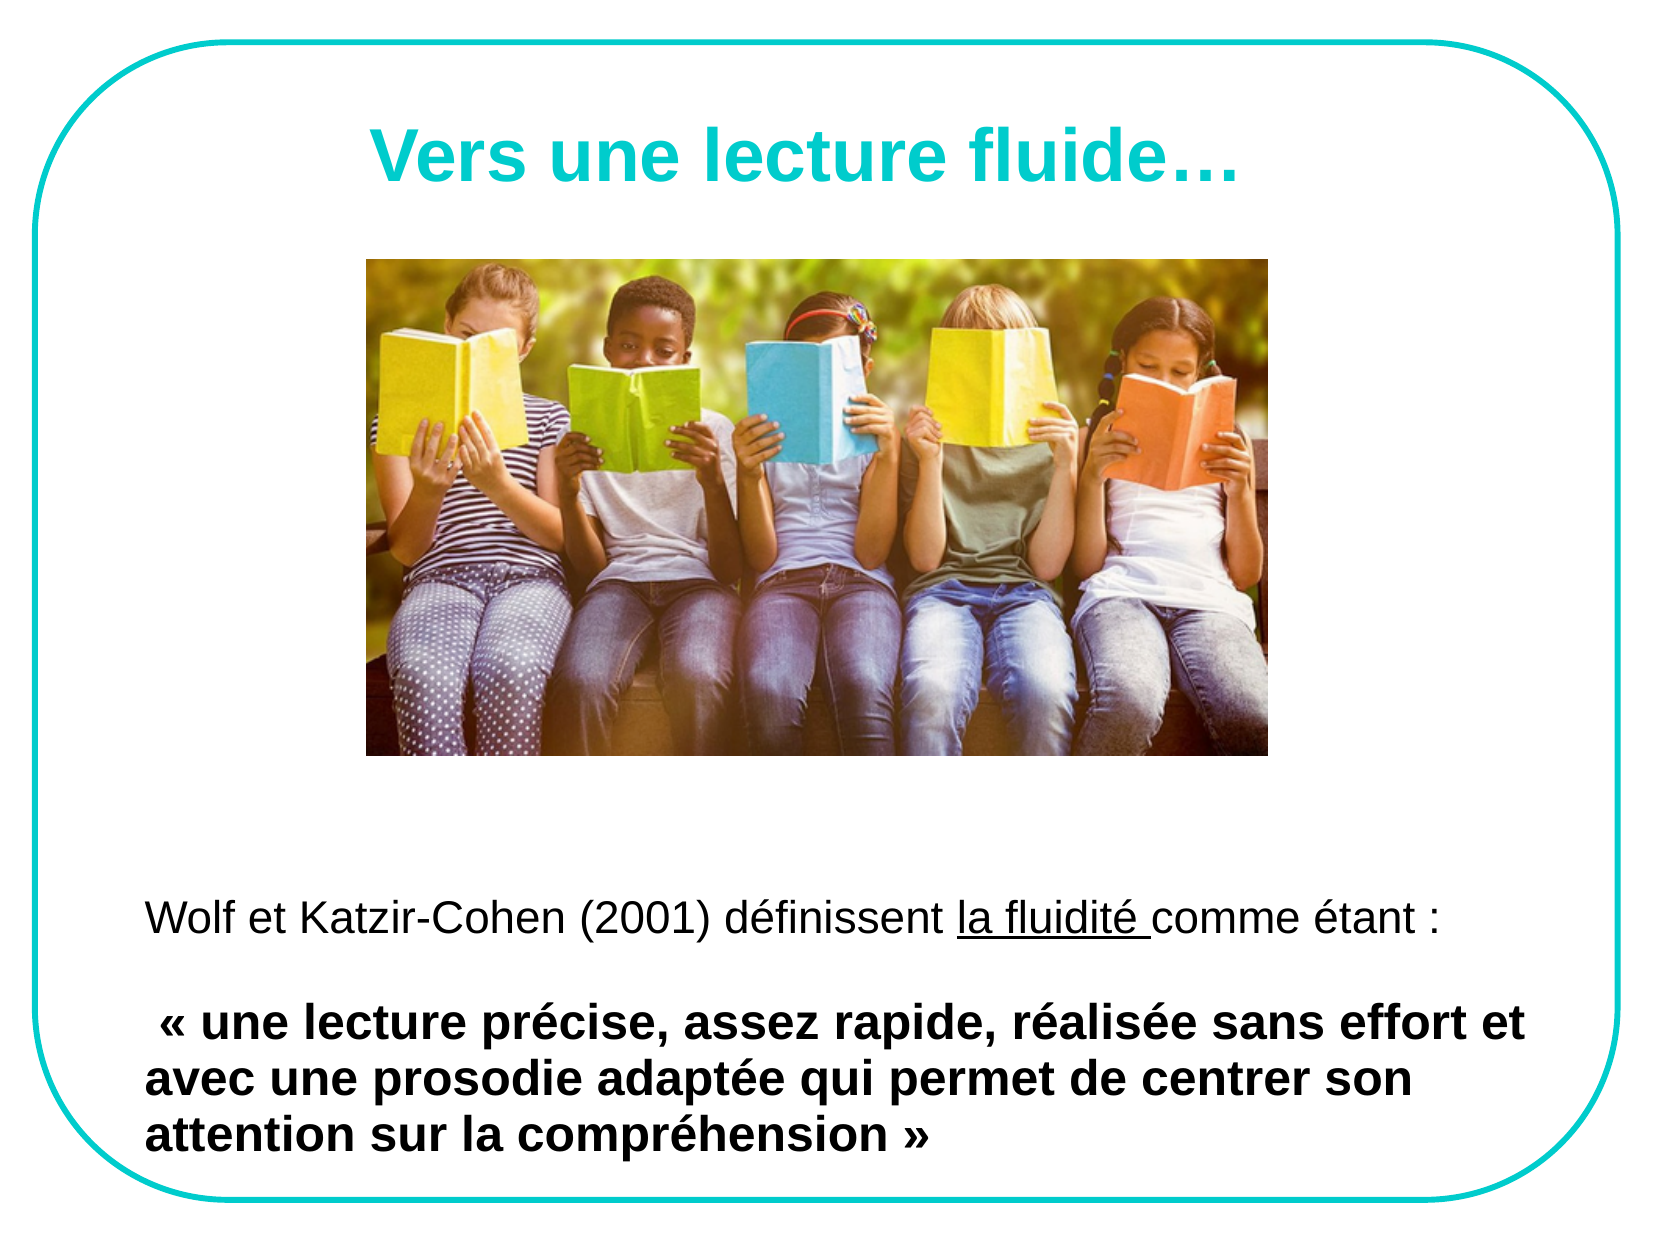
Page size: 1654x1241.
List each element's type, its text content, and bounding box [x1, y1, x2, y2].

text_box Vers une lecture fluide… [354, 106, 1371, 290]
text_box Wolf et Katzir-Cohen (2001) définissent la fluidité comme étant : « une lecture précise, assez rapide, réalisée sans effort et avec une prosodie adaptée qui permet de centrer son attention sur la compréhension » [129, 884, 1630, 1173]
picture [366, 259, 1268, 756]
